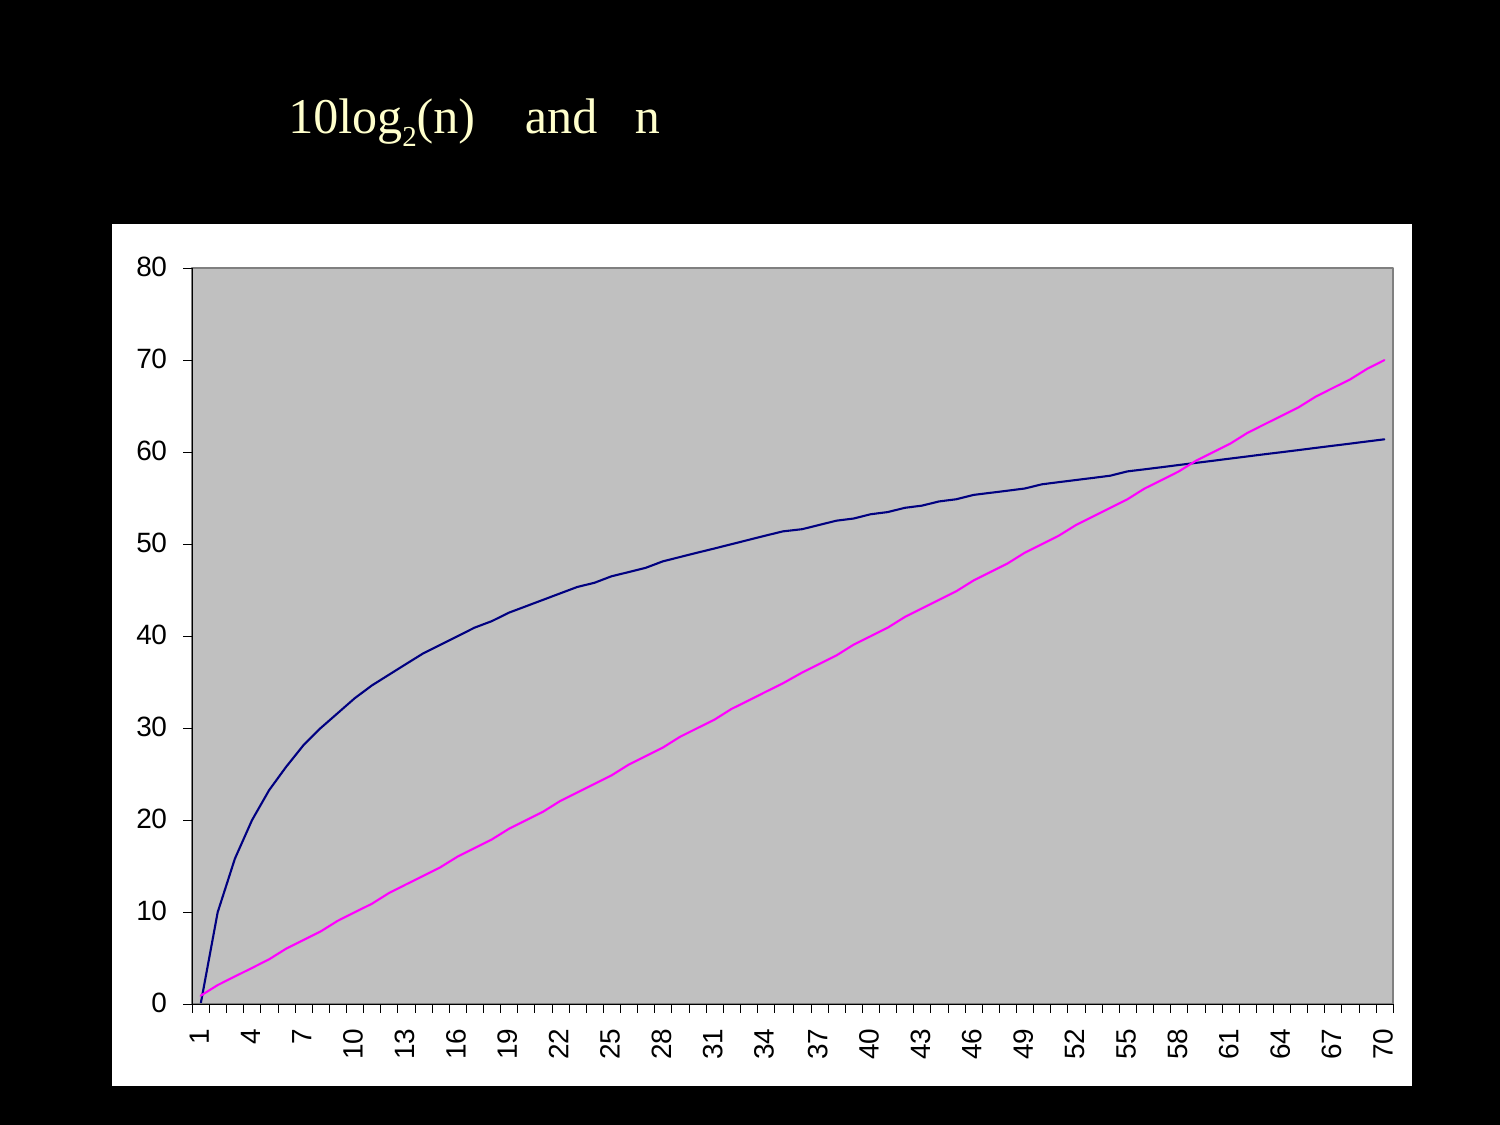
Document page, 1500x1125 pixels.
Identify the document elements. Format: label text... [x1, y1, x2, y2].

text_box 10log2(n) and n [273, 81, 675, 161]
chart [99, 212, 1426, 1097]
